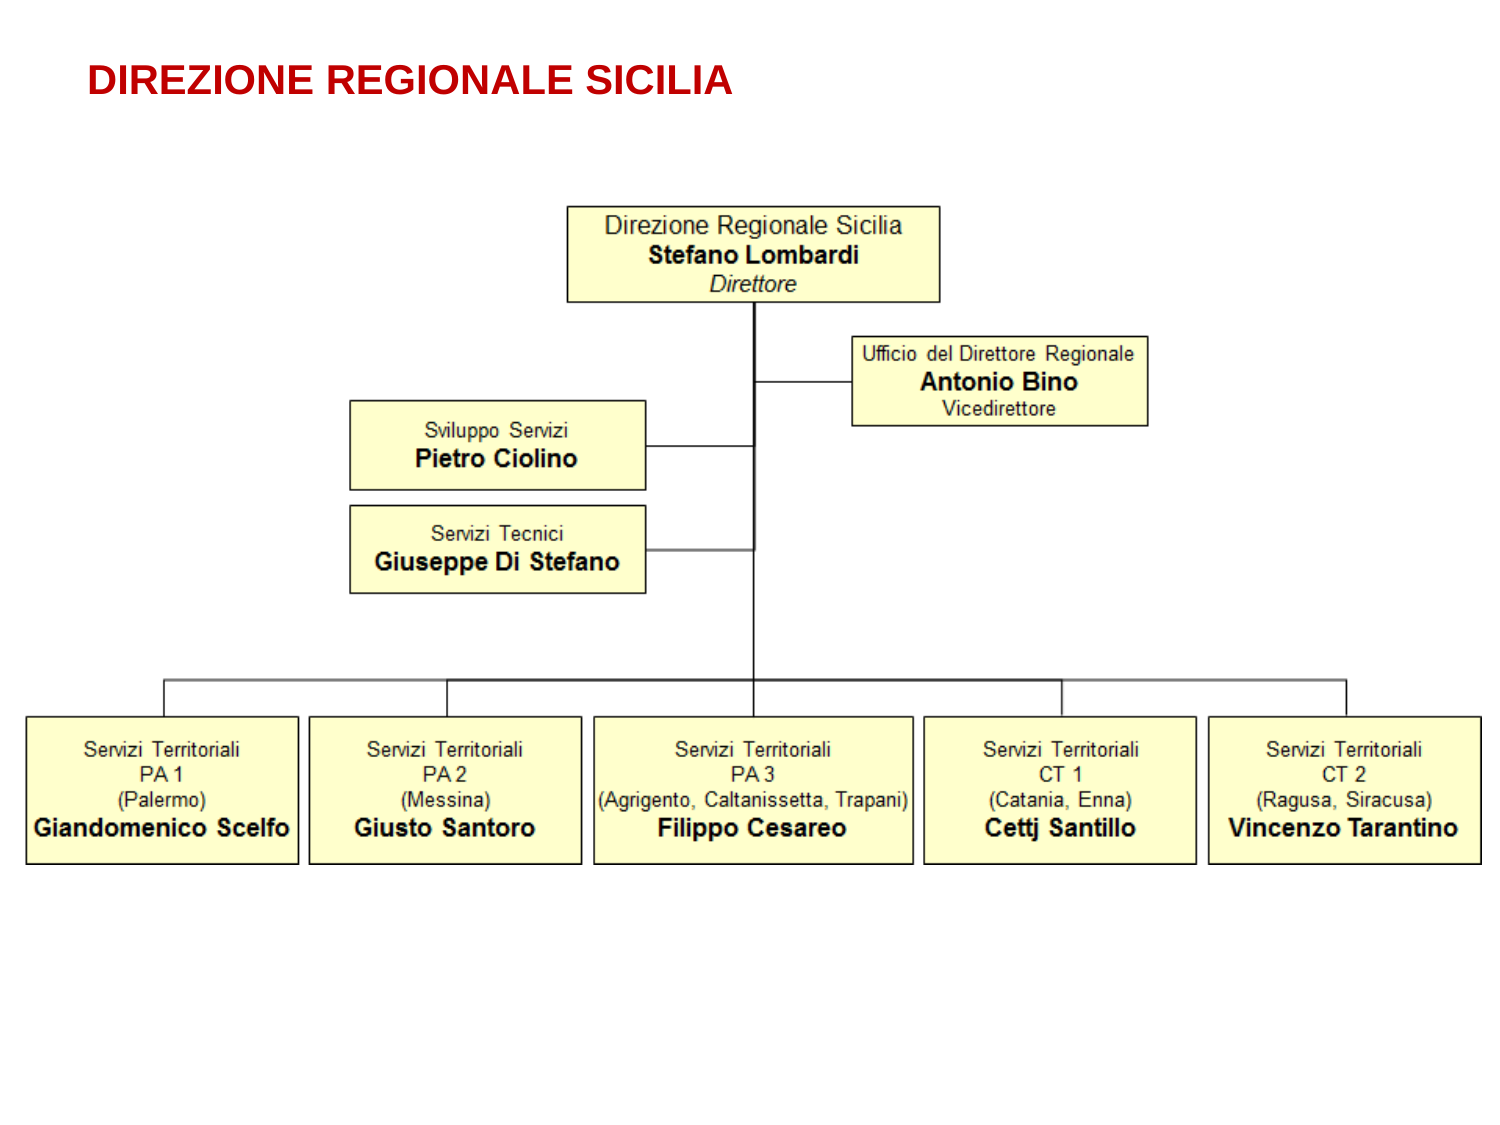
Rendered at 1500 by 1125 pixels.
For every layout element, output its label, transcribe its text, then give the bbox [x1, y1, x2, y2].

text_box DIREZIONE REGIONALE SICILIA [72, 45, 1462, 128]
picture [18, 203, 1482, 865]
